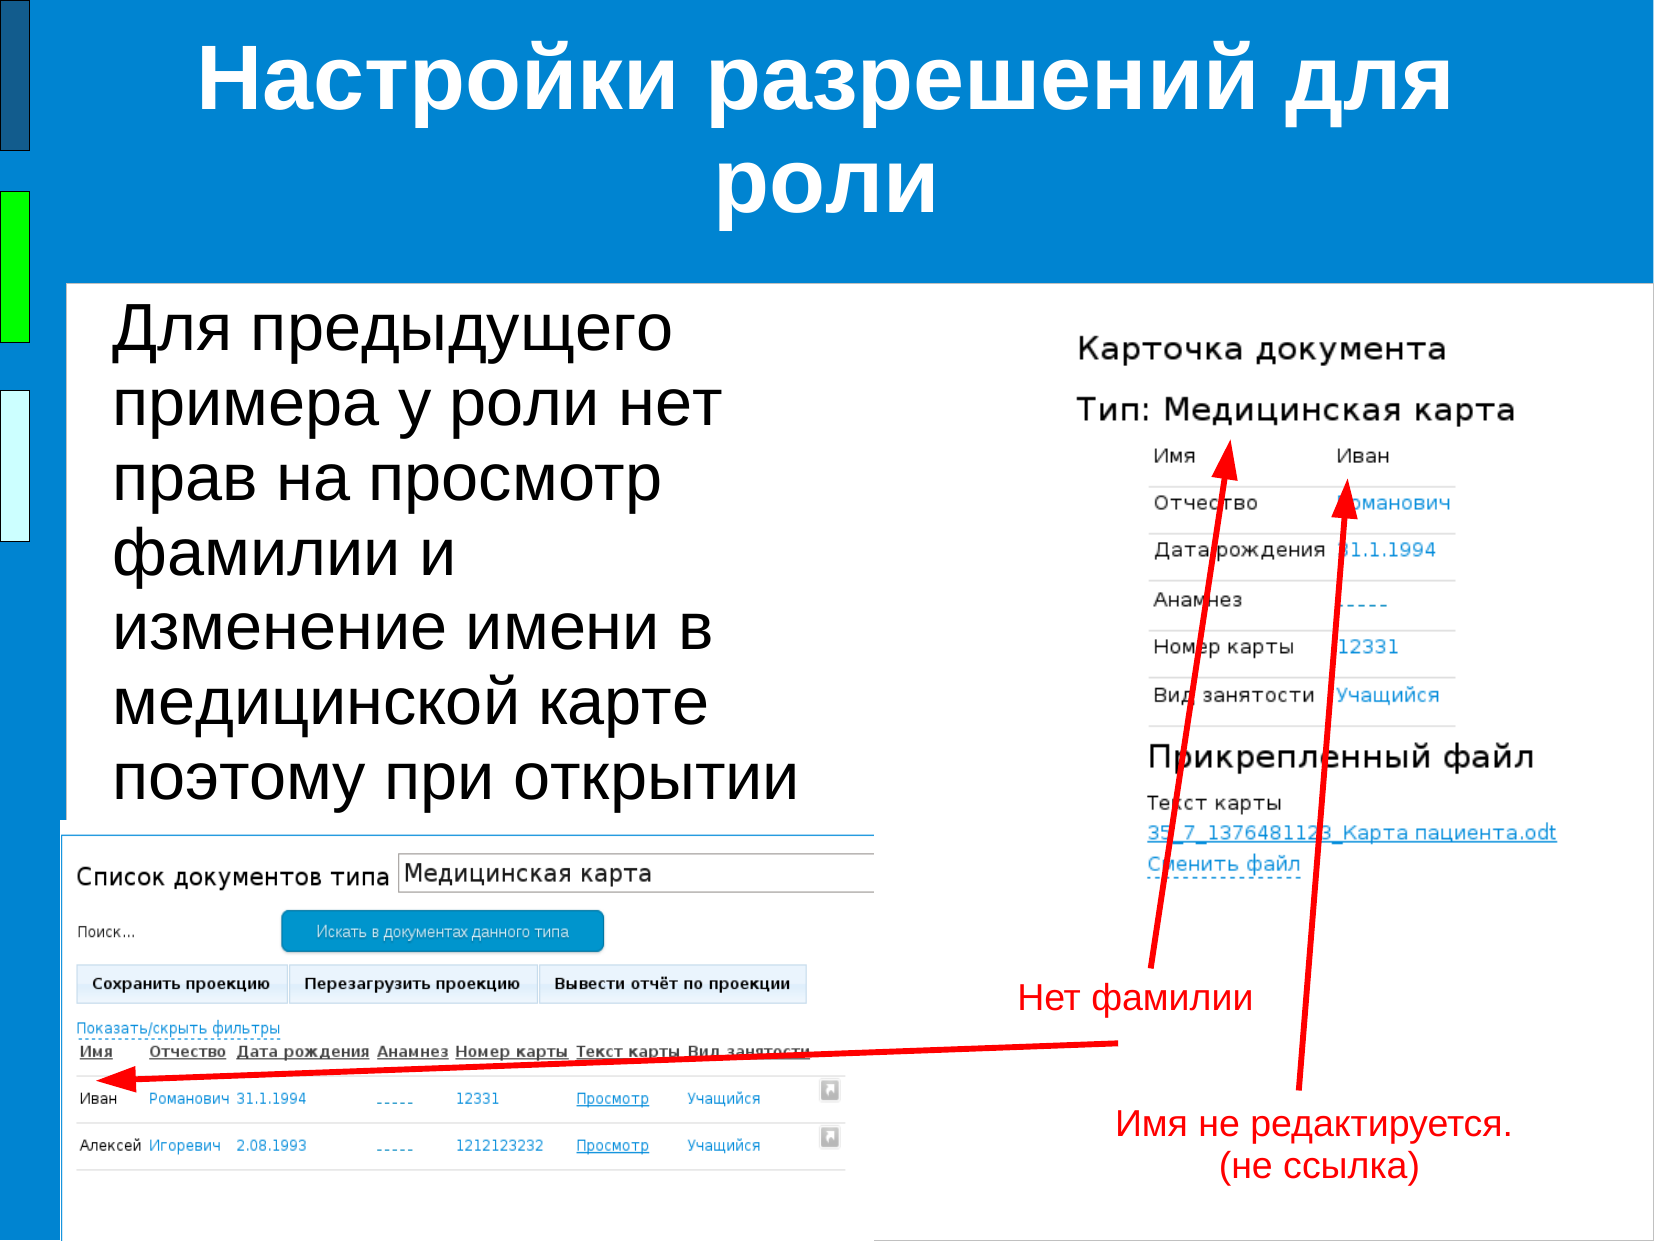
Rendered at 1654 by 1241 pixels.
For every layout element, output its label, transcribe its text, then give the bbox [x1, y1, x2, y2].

picture [1074, 305, 1595, 932]
title Настройки разрешений для роли [82, 26, 1571, 232]
text_box Нет фамилии [1002, 968, 1269, 1026]
picture [60, 820, 874, 1241]
list Для предыдущего примера у роли нет прав на просмотр фамилии и изменение имени в медицинской карте поэтому при открытии имеем: [82, 290, 809, 820]
text_box Имя не редактируется. (не ссылка) [1100, 1095, 1539, 1195]
